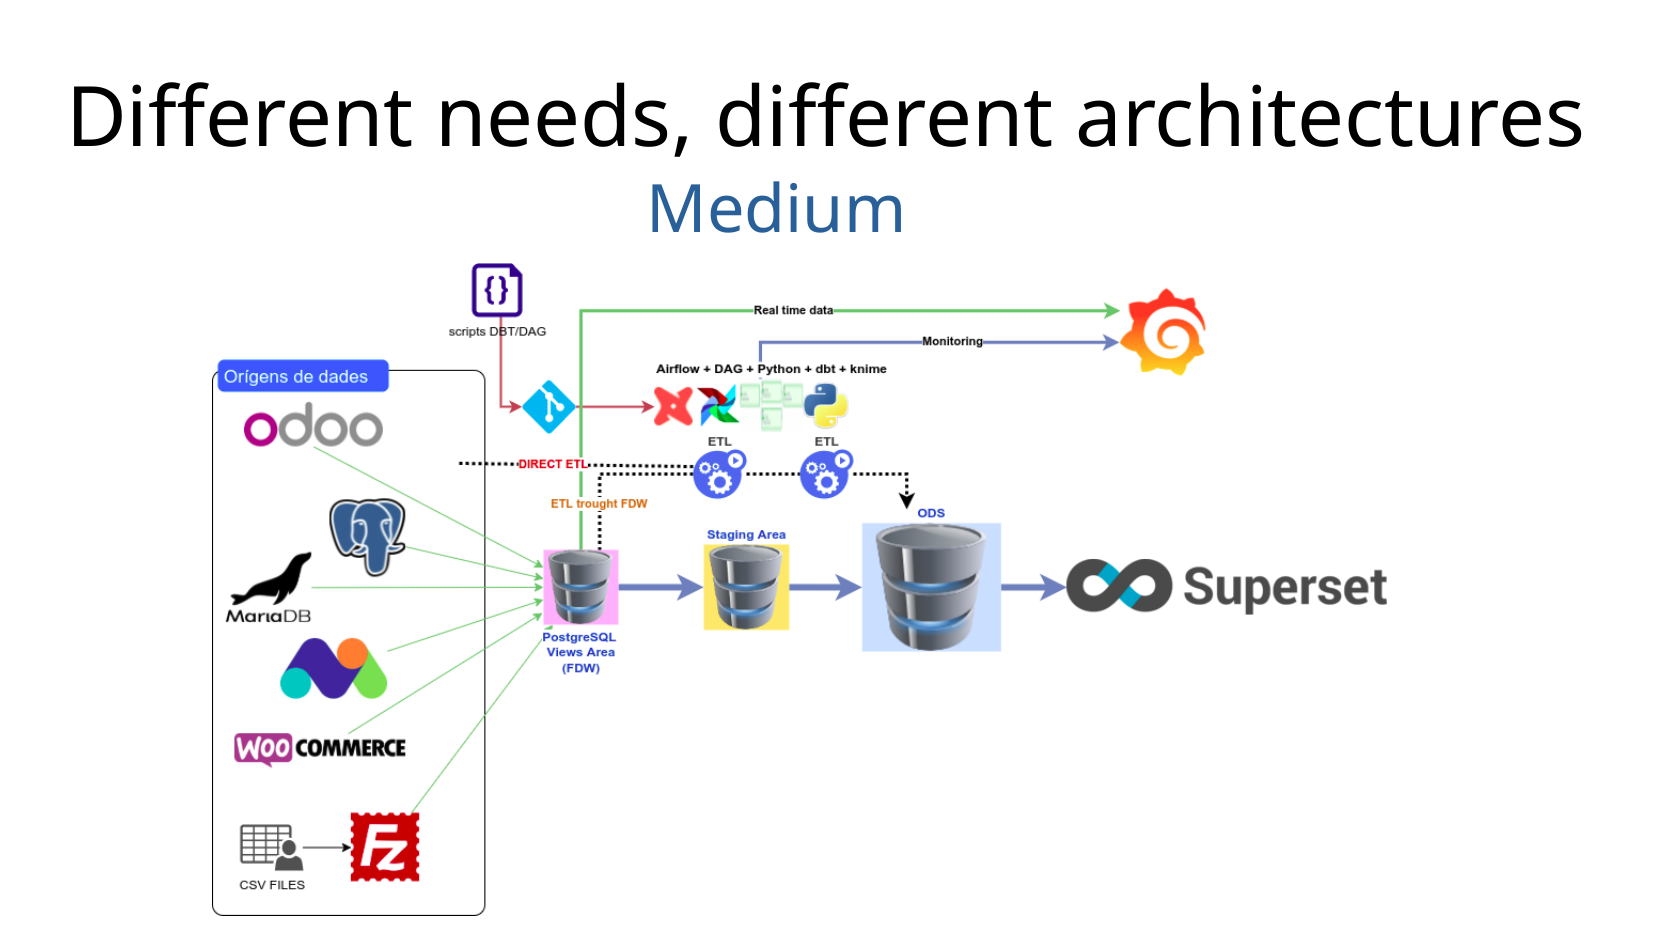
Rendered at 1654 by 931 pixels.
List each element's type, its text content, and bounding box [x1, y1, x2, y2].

title Different needs, different architectures [0, 36, 1654, 193]
text_box Medium [631, 153, 999, 272]
picture [212, 263, 1388, 916]
